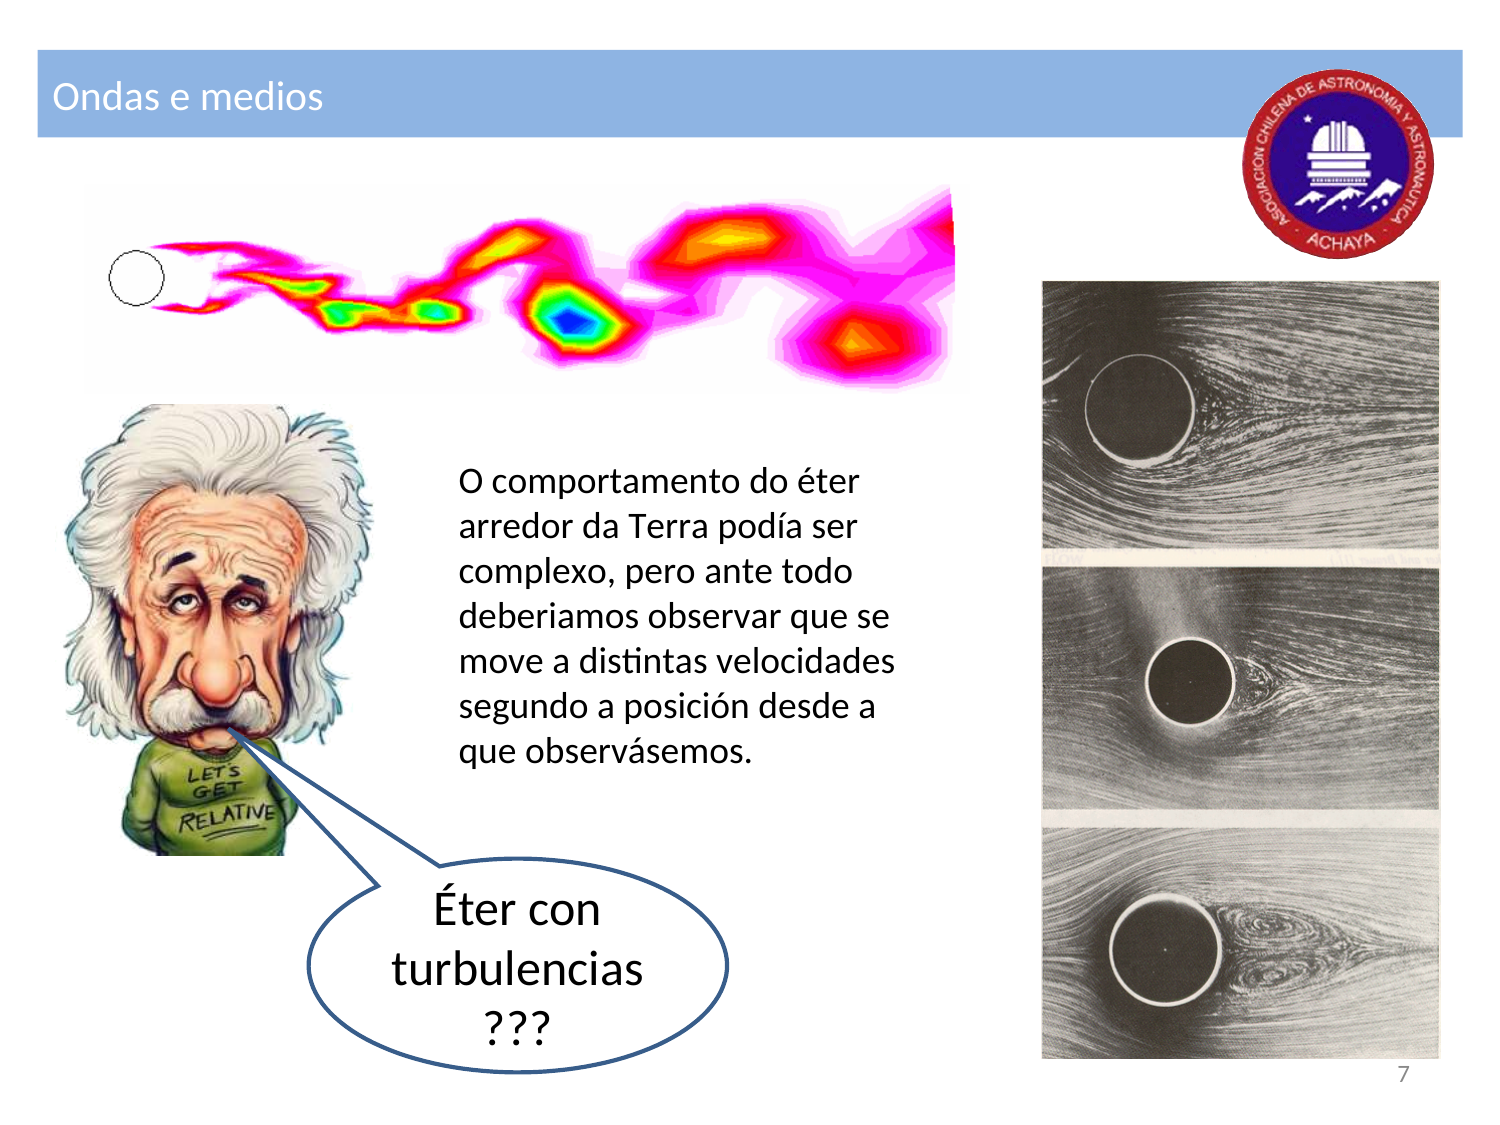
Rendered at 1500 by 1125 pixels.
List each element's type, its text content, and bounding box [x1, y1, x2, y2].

picture [84, 184, 970, 395]
text_box Éter con turbulencias??? [228, 728, 728, 1073]
picture [1240, 67, 1436, 260]
text_box <número> [1074, 1042, 1426, 1103]
picture [55, 404, 396, 856]
text_box O comportamento do éter arredor da Terra podía ser complexo, pero ante todo deberiamos observar que se move a distintas velocidades segundo a posición desde a que observásemos. [443, 447, 947, 779]
text_box Ondas e medios [37, 49, 1463, 138]
picture [1041, 280, 1441, 1059]
